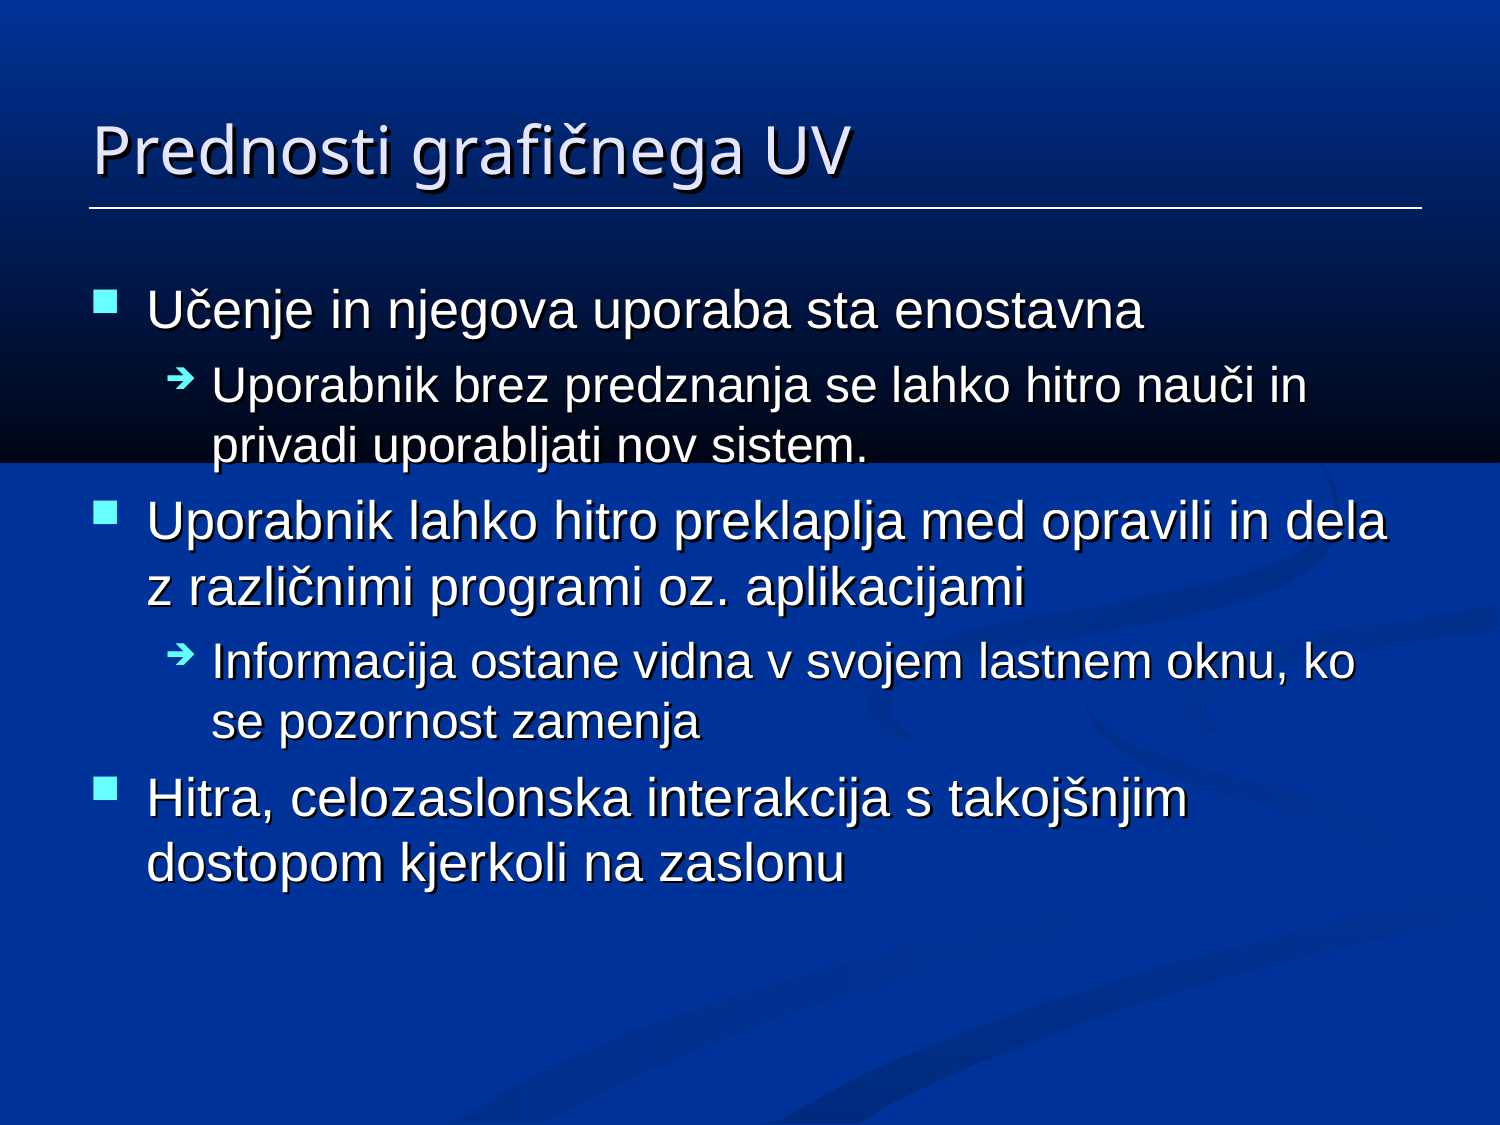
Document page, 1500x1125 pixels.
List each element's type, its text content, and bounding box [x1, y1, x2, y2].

text_box Prednosti grafičnega UV [76, 54, 1352, 242]
list Učenje in njegova uporaba sta enostavna Uporabnik brez predznanja se lahko hitro nauči in privadi uporabljati nov sistem. Uporabnik lahko hitro preklaplja med opravili in dela z različnimi programi oz. aplikacijami Informacija ostane vidna v svojem lastnem oknu, ko se pozornost zamenja Hitra, celozaslonska interakcija s takojšnjim dostopom kjerkoli na zaslonu [75, 267, 1426, 1071]
